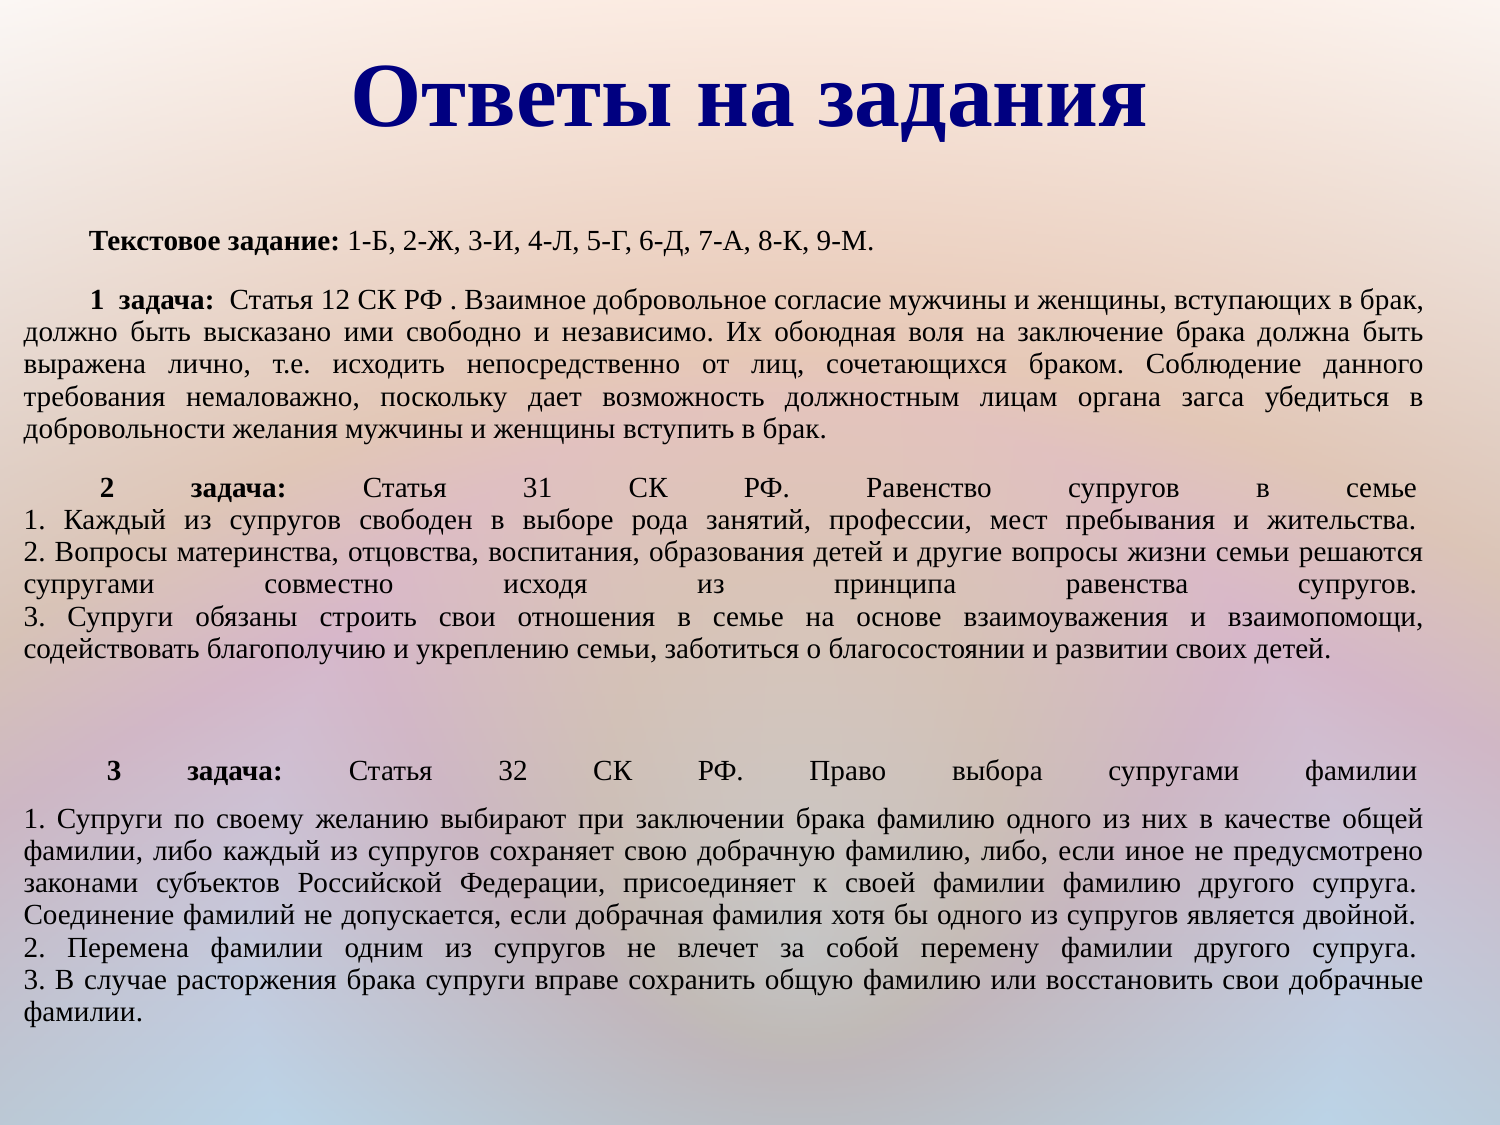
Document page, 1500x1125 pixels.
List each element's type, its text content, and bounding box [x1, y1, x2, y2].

picture [0, 0, 1500, 1125]
title Ответы на задания [75, 45, 1425, 147]
list Текстовое задание: 1-Б, 2-Ж, 3-И, 4-Л, 5-Г, 6-Д, 7-А, 8-К, 9-М. 1 задача: Статья 12 СК РФ . Взаимное добровольное согласие мужчины и женщины, вступающих в брак, должно быть высказано ими свободно и независимо. Их обоюдная воля на заключение брака должна быть выражена лично, т.е. исходить непосредственно от лиц, сочетающихся браком. Соблюдение данного требования немаловажно, поскольку дает возможность должностным лицам органа загса убедиться в добровольности желания мужчины и женщины вступить в брак. 2 задача: Статья 31 СК РФ. Равенство супругов в семье 1. Каждый из супругов свободен в выборе рода занятий, профессии, мест пребывания и жительства. 2. Вопросы материнства, отцовства, воспитания, образования детей и другие вопросы жизни семьи решаются супругами совместно исходя из принципа равенства супругов. 3. Супруги обязаны строить свои отношения в семье на основе взаимоуважения и взаимопомощи, содействовать благополучию и укреплению семьи, заботиться о благосостоянии и развитии своих детей. 3 задача: Статья 32 СК РФ. Право выбора супругами фамилии 1. Супруги по своему желанию выбирают при заключении брака фамилию одного из них в качестве общей фамилии, либо каждый из супругов сохраняет свою добрачную фамилию, либо, если иное не предусмотрено законами субъектов Российской Федерации, присоединяет к своей фамилии фамилию другого супруга. Соединение фамилий не допускается, если добрачная фамилия хотя бы одного из супругов является двойной. 2. Перемена фамилии одним из супругов не влечет за собой перемену фамилии другого супруга. 3. В случае расторжения брака супруги вправе сохранить общую фамилию или восстановить свои добрачные фамилии. [23, 165, 1425, 1125]
